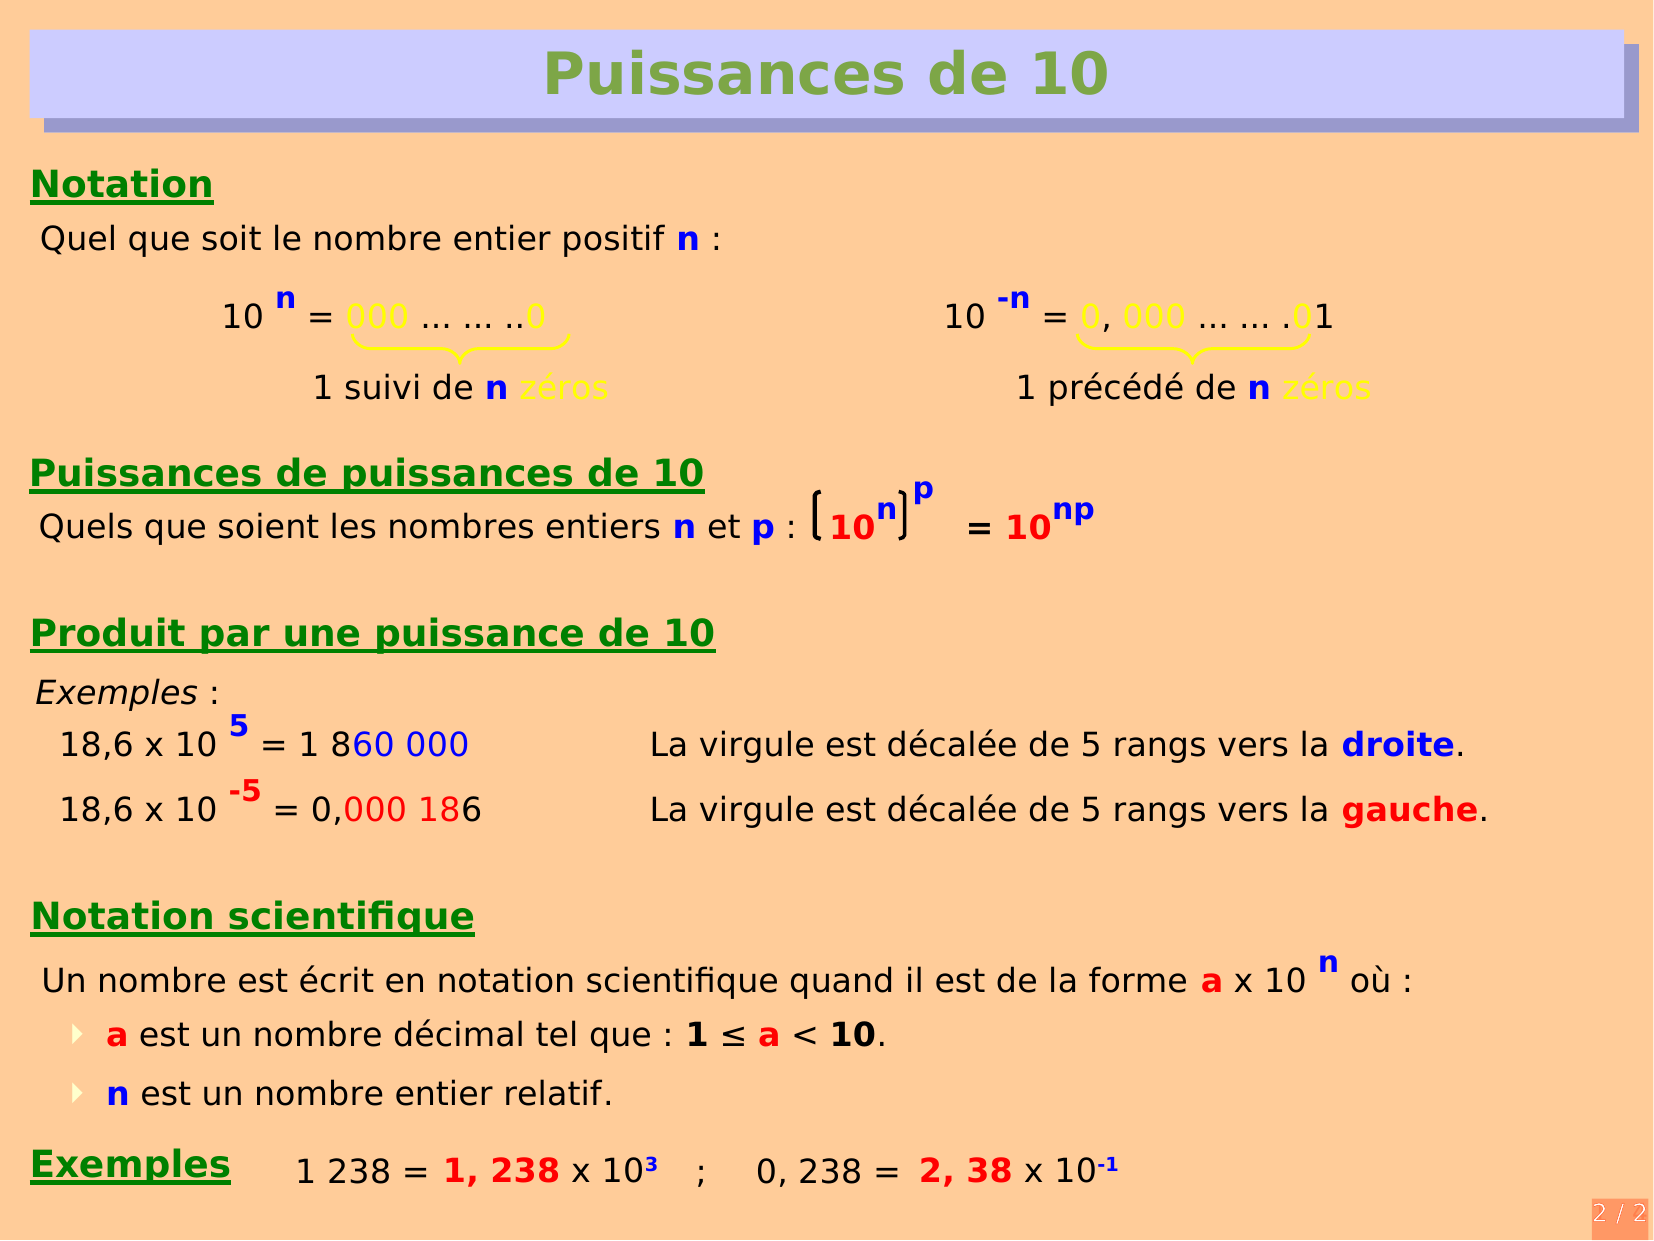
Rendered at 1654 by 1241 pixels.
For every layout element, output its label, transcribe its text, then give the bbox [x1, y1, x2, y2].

text_box  n est un nombre entier relatif. [62, 1074, 614, 1114]
text_box Quel que soit le nombre entier positif n : [39, 212, 723, 266]
text_box Notation scientifique [29, 894, 477, 939]
text_box Exemples [29, 1142, 232, 1187]
text_box 10 -n = 0, 000 ... ... .01 [943, 280, 1344, 337]
text_box 2, 38 x 10-1 [918, 1151, 1120, 1192]
text_box 18,6 x 10 -5 = 0,000 186 [59, 773, 483, 830]
text_box 1 suivi de n zéros [307, 368, 615, 414]
text_box 10 n = 000 ... ... ..0 [207, 280, 570, 337]
text_box La virgule est décalée de 5 rangs vers la gauche. [649, 790, 1490, 830]
text_box ; [685, 1152, 718, 1192]
text_box Notation [29, 162, 215, 207]
text_box 1 précédé de n zéros [1015, 368, 1373, 408]
text_box 0, 238 = [755, 1152, 902, 1192]
text_box Exemples : [35, 666, 221, 720]
text_box  a est un nombre décimal tel que : 1 ≤ a < 10. [62, 1015, 888, 1055]
title Puissances de 10 [29, 29, 1625, 119]
text_box 18,6 x 10 5 = 1 860 000 [59, 708, 471, 765]
text_box Produit par une puissance de 10 [29, 611, 717, 656]
text_box 2 / 2 [1591, 1198, 1649, 1241]
text_box La virgule est décalée de 5 rangs vers la droite. [649, 725, 1466, 765]
text_box 1, 238 x 103 [442, 1151, 659, 1192]
text_box Quels que soient les nombres entiers n et p : [38, 500, 798, 554]
text_box 1 238 = [295, 1152, 431, 1192]
text_box p [912, 470, 935, 527]
text_box Puissances de puissances de 10 [28, 451, 706, 496]
text_box Un nombre est écrit en notation scientifique quand il est de la forme a x 10 n où : [41, 944, 1459, 1001]
text_box 10n = 10np [760, 491, 1096, 548]
